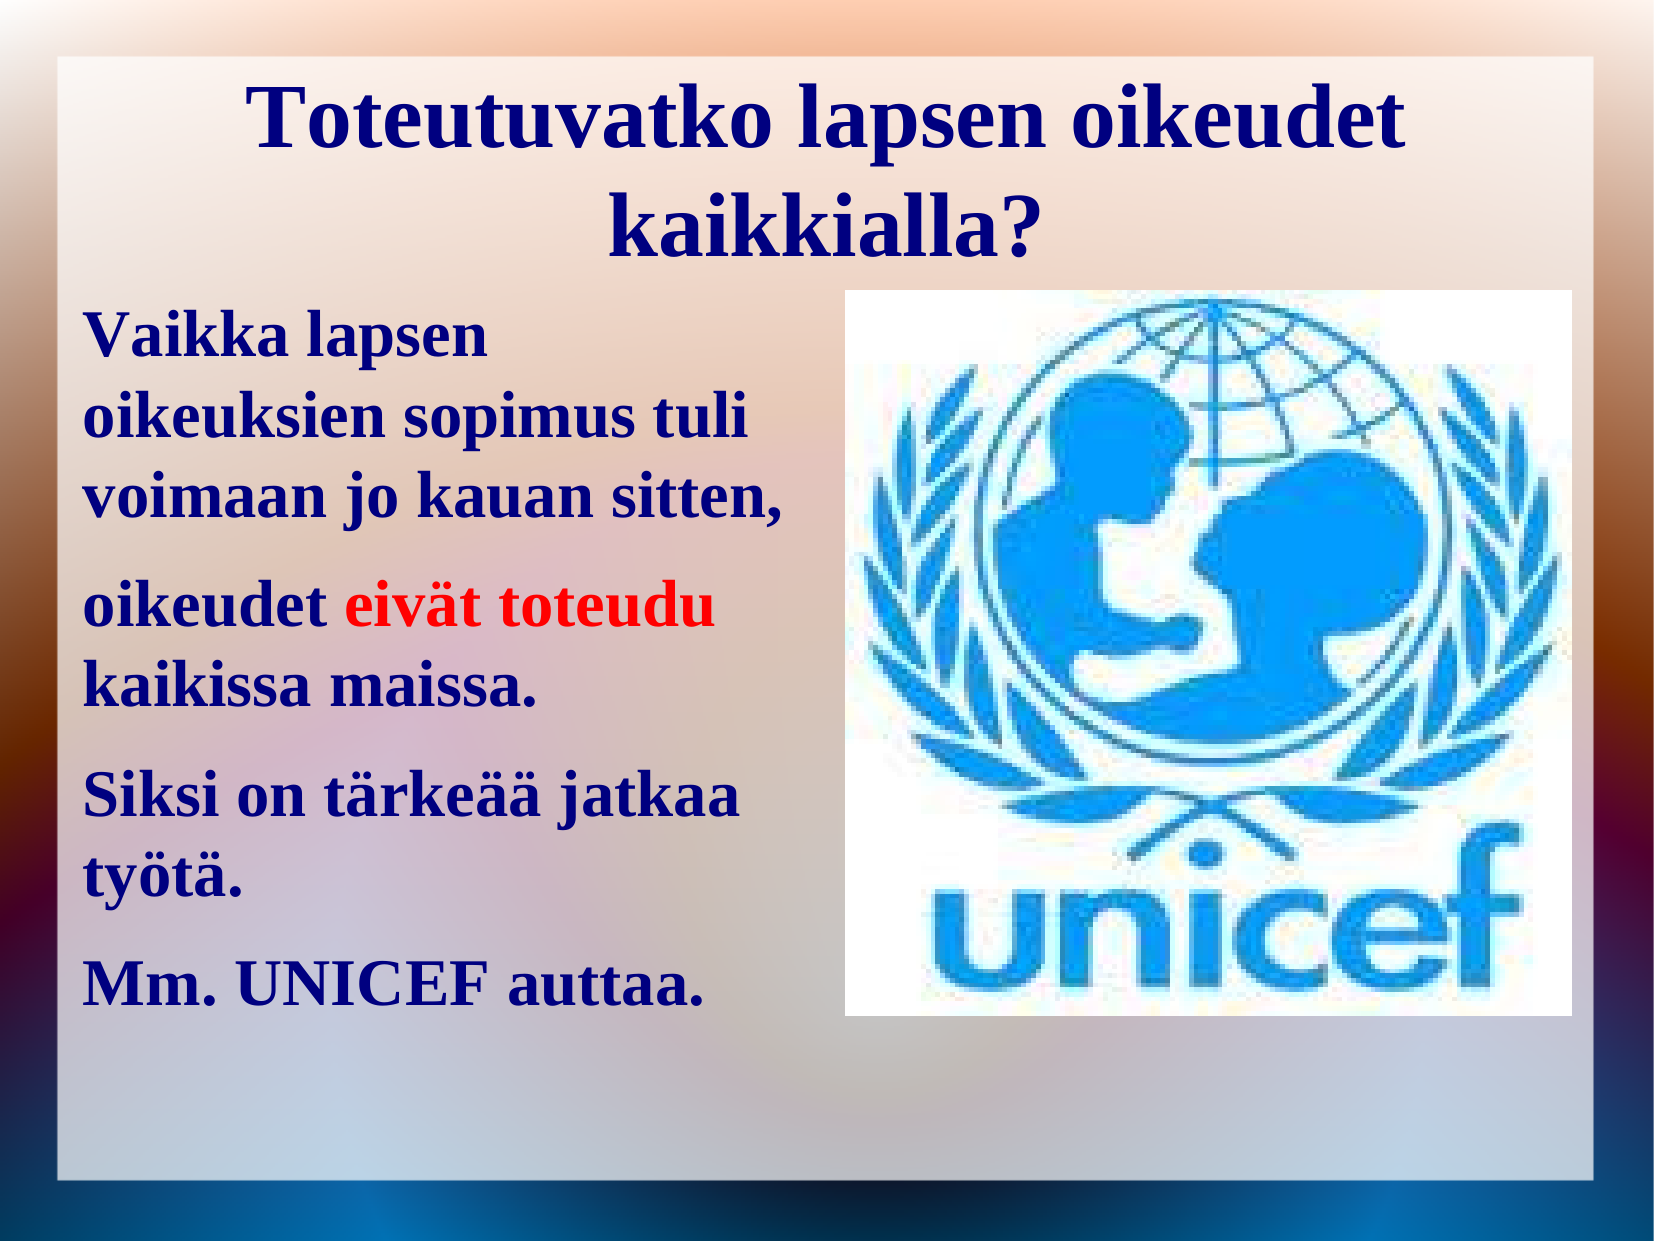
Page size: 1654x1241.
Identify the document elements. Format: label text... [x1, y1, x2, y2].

picture [845, 290, 1572, 1016]
title Toteutuvatko lapsen oikeudet kaikkialla? [82, 55, 1571, 263]
list Vaikka lapsen oikeuksien sopimus tuli voimaan jo kauan sitten, oikeudet eivät toteudu kaikissa maissa. Siksi on tärkeää jatkaa työtä. Mm. UNICEF auttaa. [82, 290, 809, 1149]
